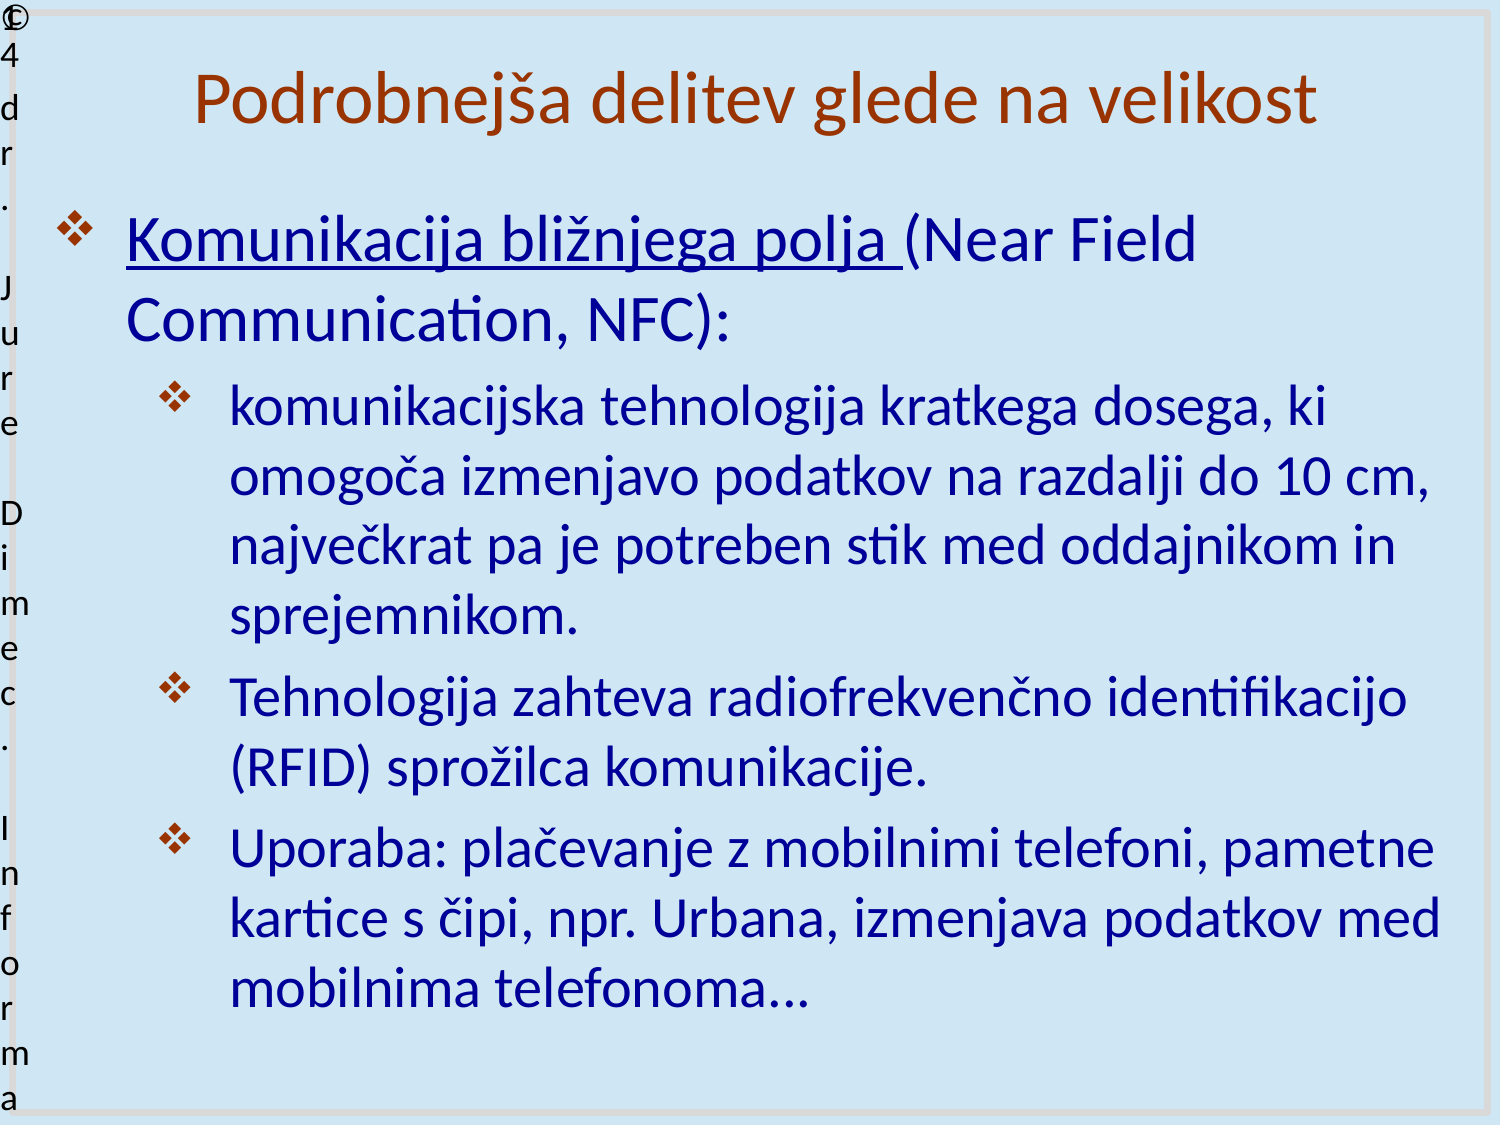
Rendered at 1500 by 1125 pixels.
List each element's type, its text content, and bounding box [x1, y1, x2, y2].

list Komunikacija bližnjega polja (Near Field Communication, NFC): komunikacijska tehnologija kratkega dosega, ki omogoča izmenjavo podatkov na razdalji do 10 cm, največkrat pa je potreben stik med oddajnikom in sprejemnikom. Tehnologija zahteva radiofrekvenčno identifikacijo (RFID) sprožilca komunikacije. Uporaba: plačevanje z mobilnimi telefoni, pametne kartice s čipi, npr. Urbana, izmenjava podatkov med mobilnima telefonoma... [37, 187, 1475, 1050]
title Podrobnejša delitev glede na velikost [37, 37, 1475, 150]
